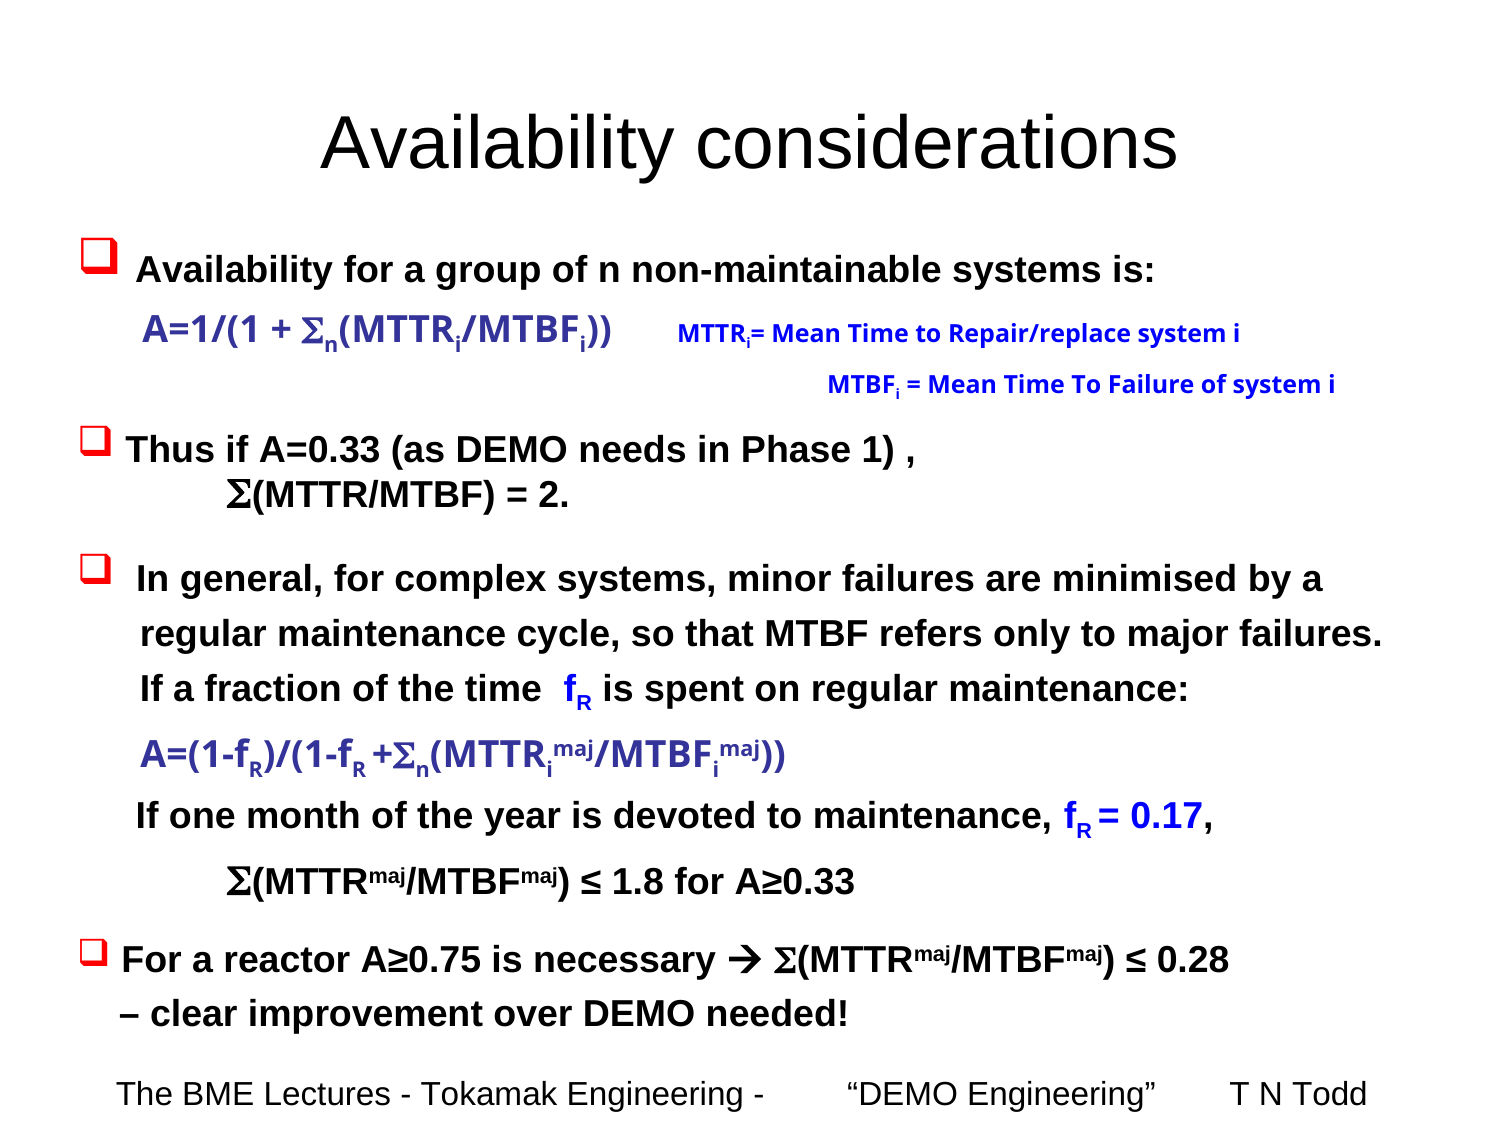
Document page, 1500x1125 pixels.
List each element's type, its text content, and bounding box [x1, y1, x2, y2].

text_box Availability considerations [75, 45, 1426, 224]
text_box Availability for a group of n non-maintainable systems is: A=1/(1 + n(MTTRi/MTBFi)) MTTRi= Mean Time to Repair/replace system i MTBFi = Mean Time To Failure of system i Thus if A=0.33 (as DEMO needs in Phase 1) , (MTTR/MTBF) = 2. In general, for complex systems, minor failures are minimised by a regular maintenance cycle, so that MTBF refers only to major failures. If a fraction of the time fR is spent on regular maintenance: A=(1-fR)/(1-fR +n(MTTRimaj/MTBFimaj)) If one month of the year is devoted to maintenance, fR = 0.17, (MTTRmaj/MTBFmaj) ≤ 1.8 for A≥0.33 For a reactor A≥0.75 is necessary  (MTTRmaj/MTBFmaj) ≤ 0.28 – clear improvement over DEMO needed! [62, 224, 1476, 1042]
